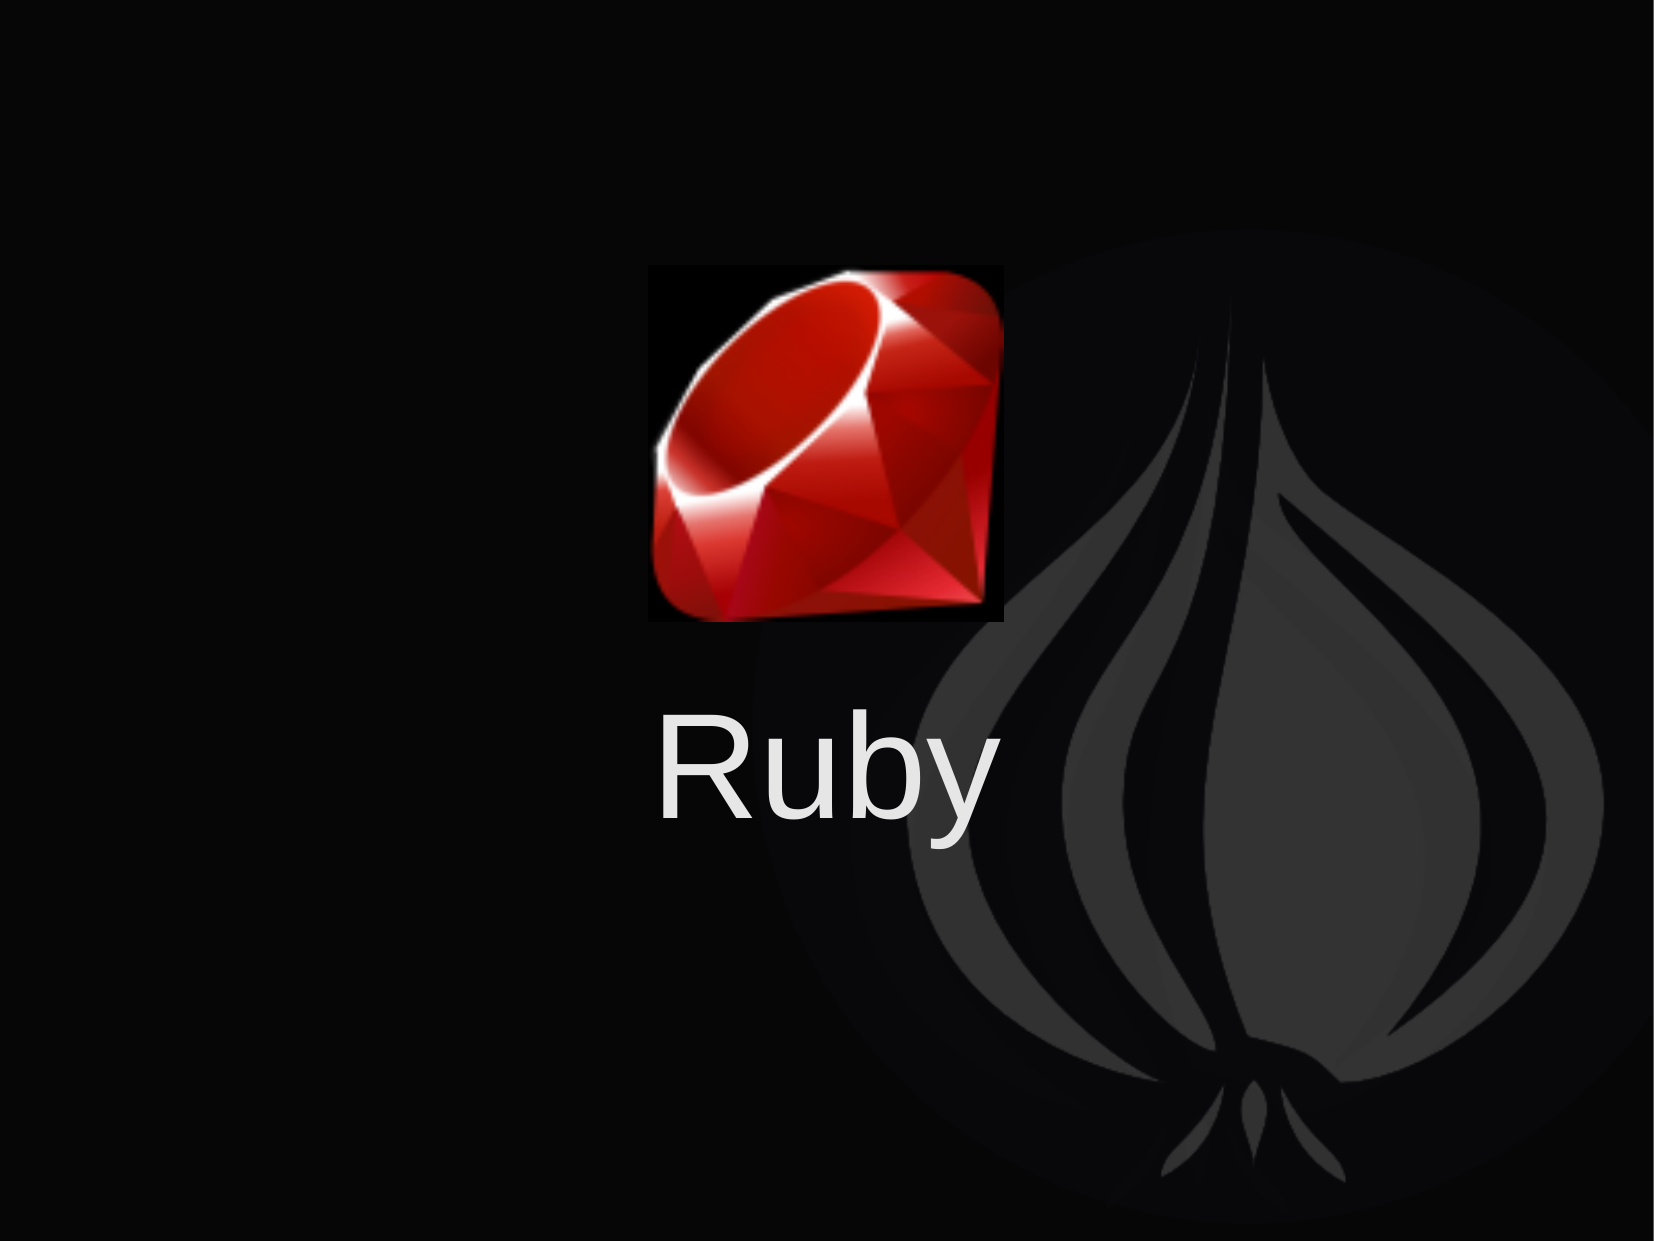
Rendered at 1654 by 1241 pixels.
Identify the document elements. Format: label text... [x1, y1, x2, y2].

picture [0, 0, 1654, 1241]
subtitle Ruby [82, 59, 1571, 1102]
